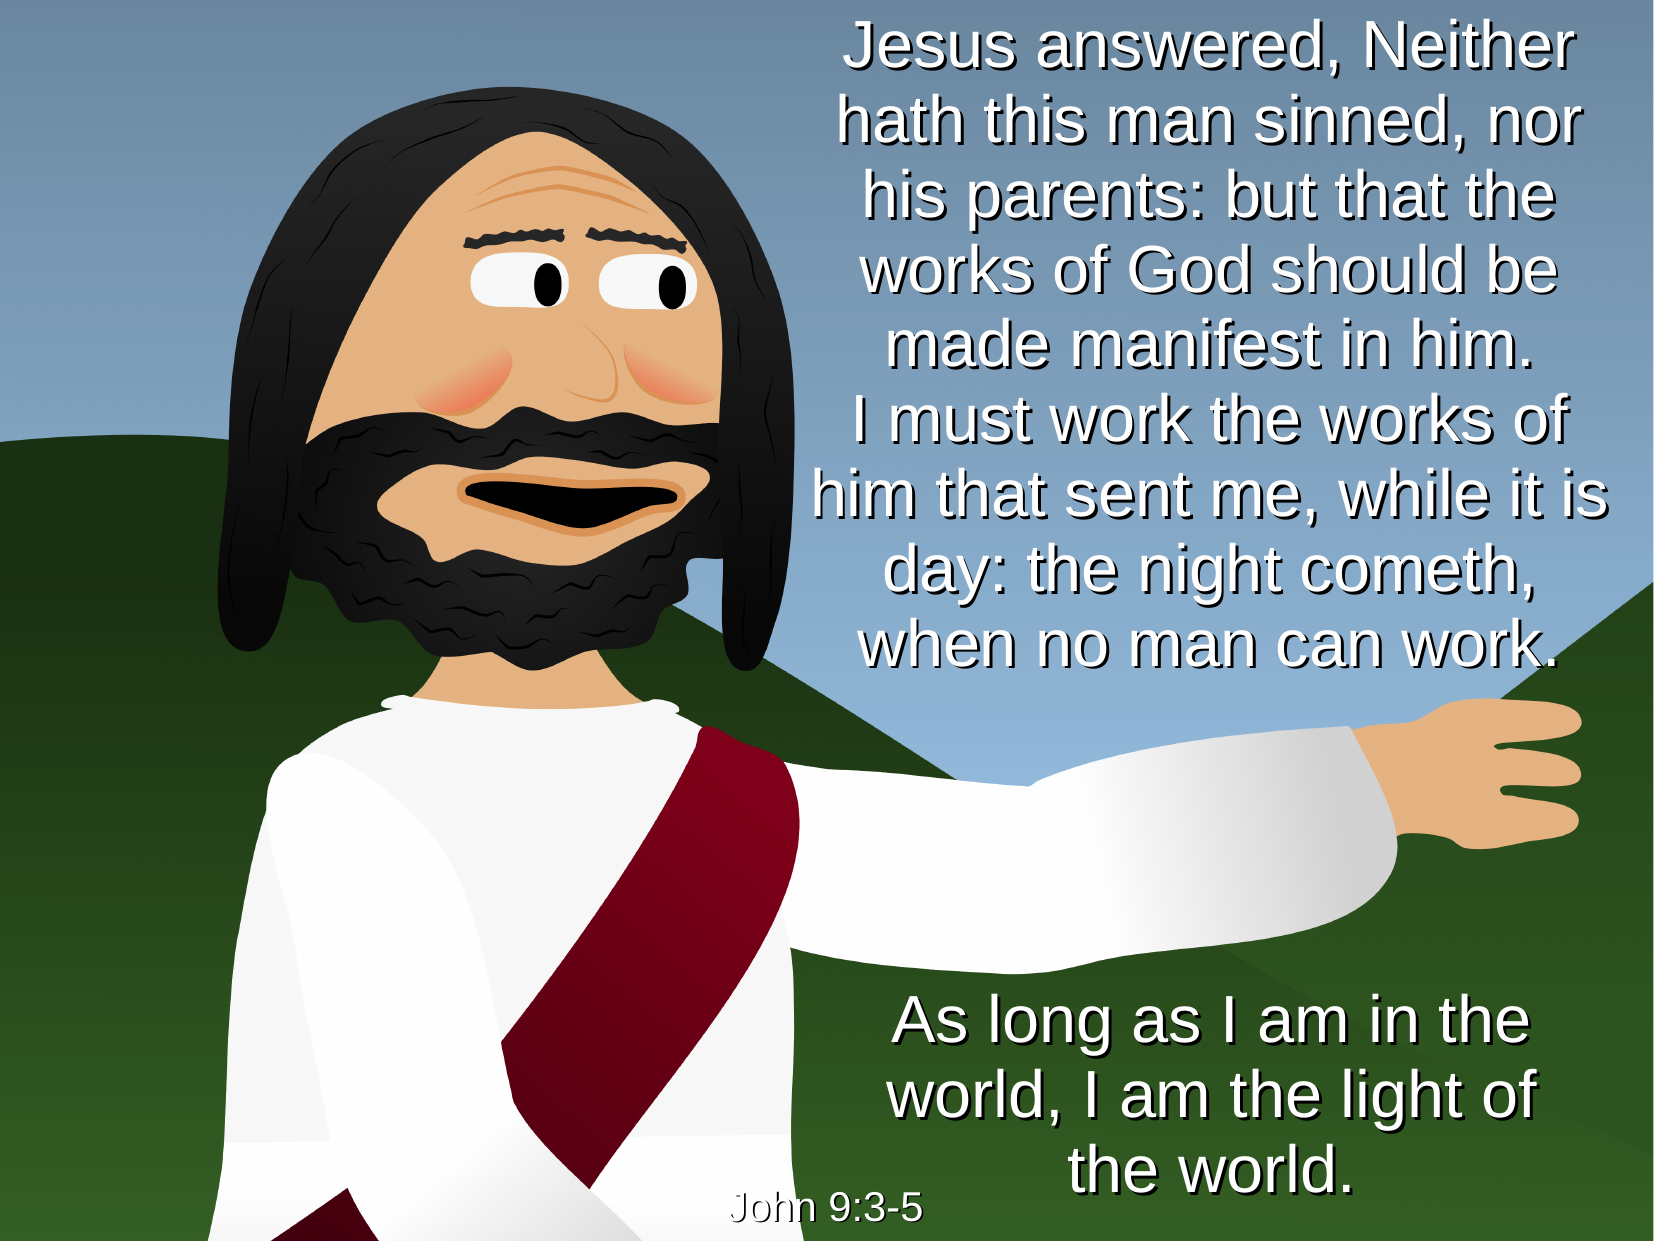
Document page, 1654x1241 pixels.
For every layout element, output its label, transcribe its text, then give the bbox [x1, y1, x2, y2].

text_box As long as I am in the world, I am the light of the world. [825, 975, 1599, 1215]
picture [0, 0, 1654, 1241]
text_box Jesus answered, Neither hath this man sinned, nor his parents: but that the works of God should be made manifest in him. I must work the works of him that sent me, while it is day: the night cometh, when no man can work. [787, 0, 1632, 688]
text_box John 9:3-5 [37, 1175, 1613, 1238]
